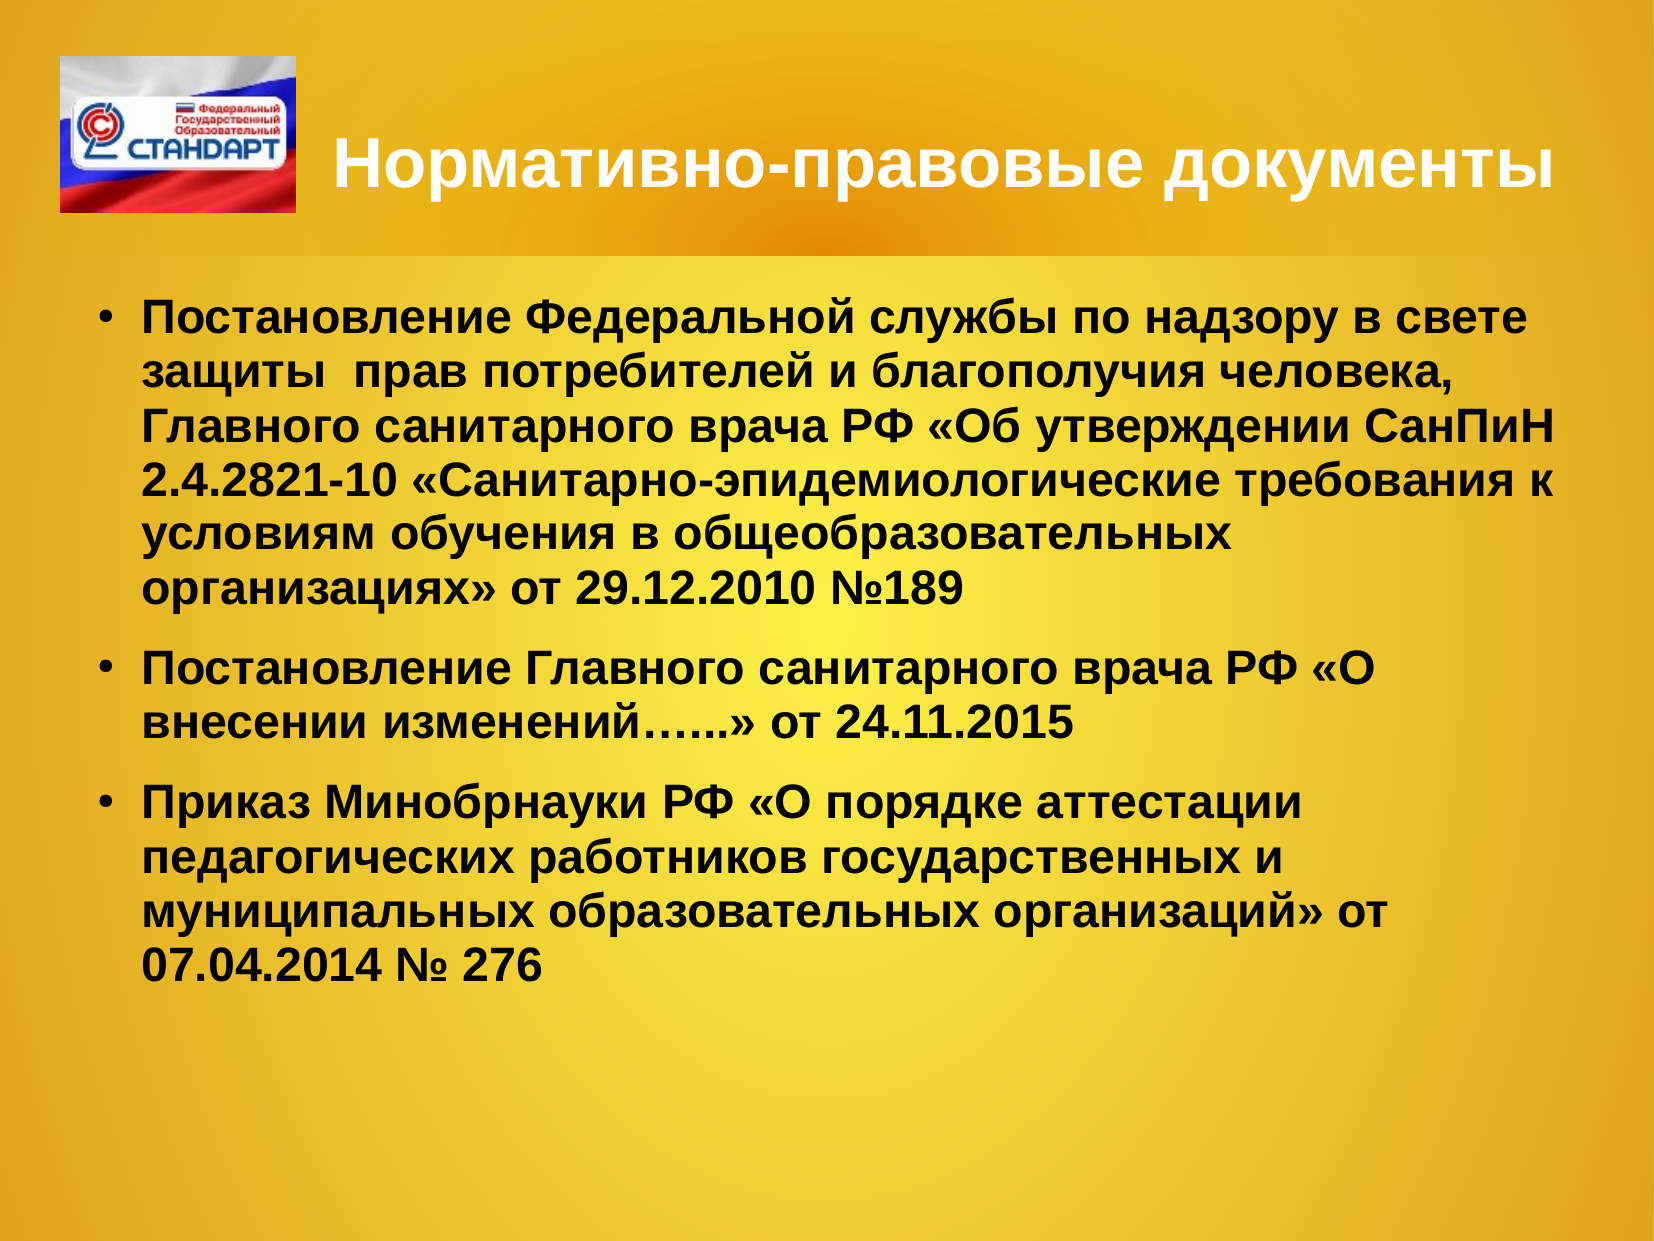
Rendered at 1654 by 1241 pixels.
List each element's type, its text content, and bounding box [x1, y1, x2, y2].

list Постановление Федеральной службы по надзору в свете защиты прав потребителей и благополучия человека, Главного санитарного врача РФ «Об утверждении СанПиН 2.4.2821-10 «Санитарно-эпидемиологические требования к условиям обучения в общеобразовательных организациях» от 29.12.2010 №189 Постановление Главного санитарного врача РФ «О внесении изменений…...» от 24.11.2015 Приказ Минобрнауки РФ «О порядке аттестации педагогических работников государственных и муниципальных образовательных организаций» от 07.04.2014 № 276 [82, 290, 1571, 1010]
title Нормативно-правовые документы [47, 49, 1595, 257]
picture [60, 56, 296, 213]
